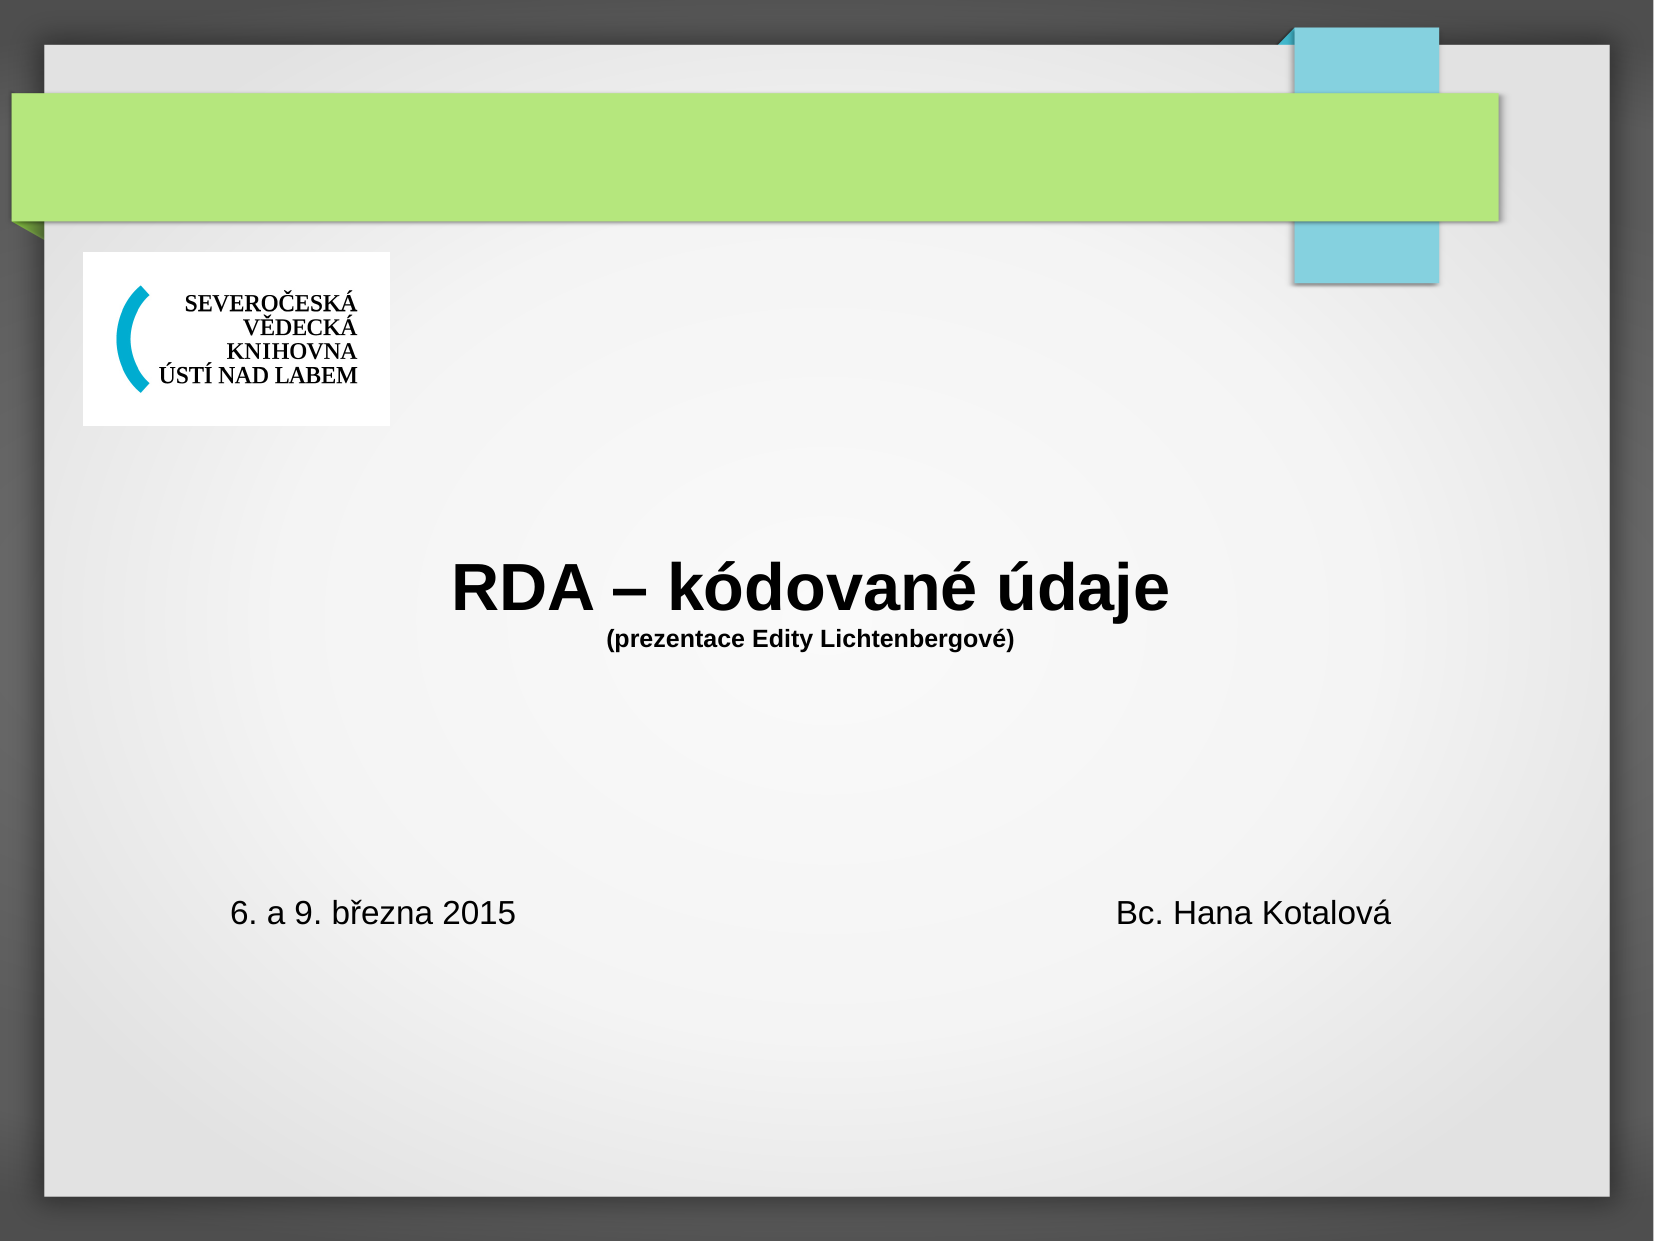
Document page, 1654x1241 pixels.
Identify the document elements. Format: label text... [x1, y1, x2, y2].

picture [0, 0, 1654, 1241]
subtitle RDA – kódované údaje (prezentace Edity Lichtenbergové) 6. a 9. března 2015 Bc. Hana Kotalová [83, 343, 1539, 1063]
